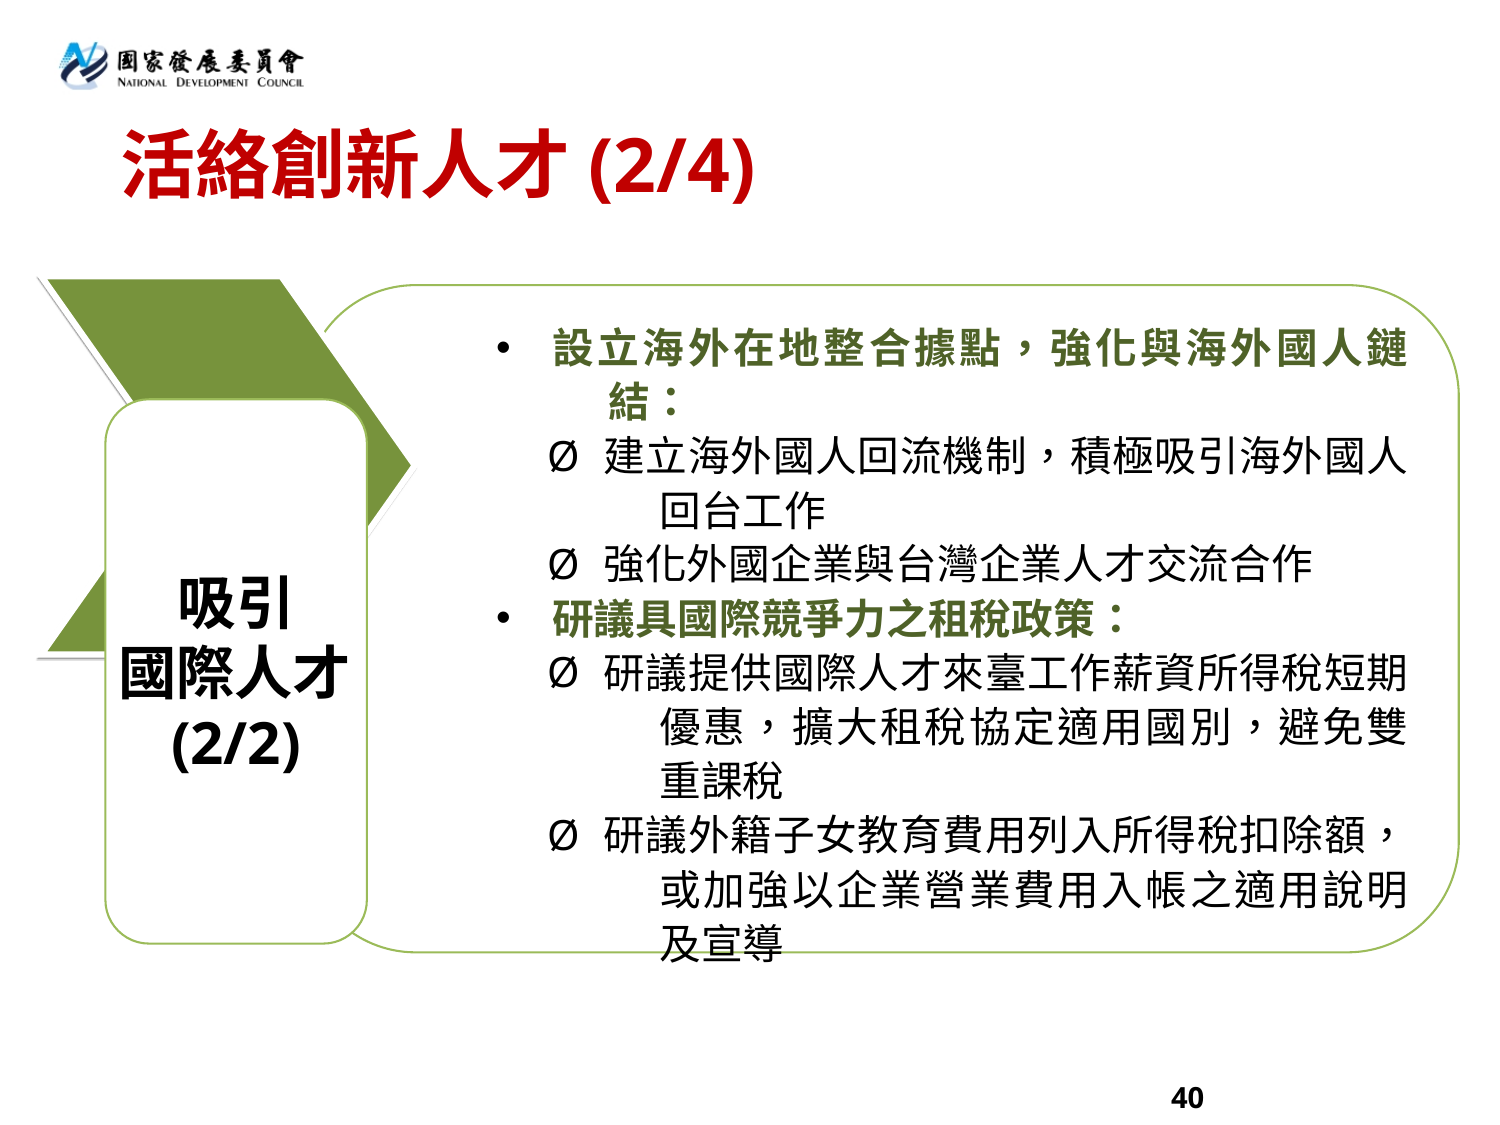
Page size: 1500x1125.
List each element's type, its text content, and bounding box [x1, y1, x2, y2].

text_box 設立海外在地整合據點，強化與海外國人鏈結： 建立海外國人回流機制，積極吸引海外國人回台工作 強化外國企業與台灣企業人才交流合作 研議具國際競爭力之租稅政策： 研議提供國際人才來臺工作薪資所得稅短期優惠，擴大租稅協定適用國別，避免雙重課稅 研議外籍子女教育費用列入所得稅扣除額，或加強以企業營業費用入帳之適用說明及宣導 [323, 285, 1459, 953]
text_box 40 [1156, 1069, 1500, 1125]
text_box [41, 564, 105, 655]
text_box 吸引 國際人才(2/2) [105, 399, 367, 944]
text_box [41, 276, 415, 534]
title 活絡創新人才(2/4) [105, 89, 1500, 248]
